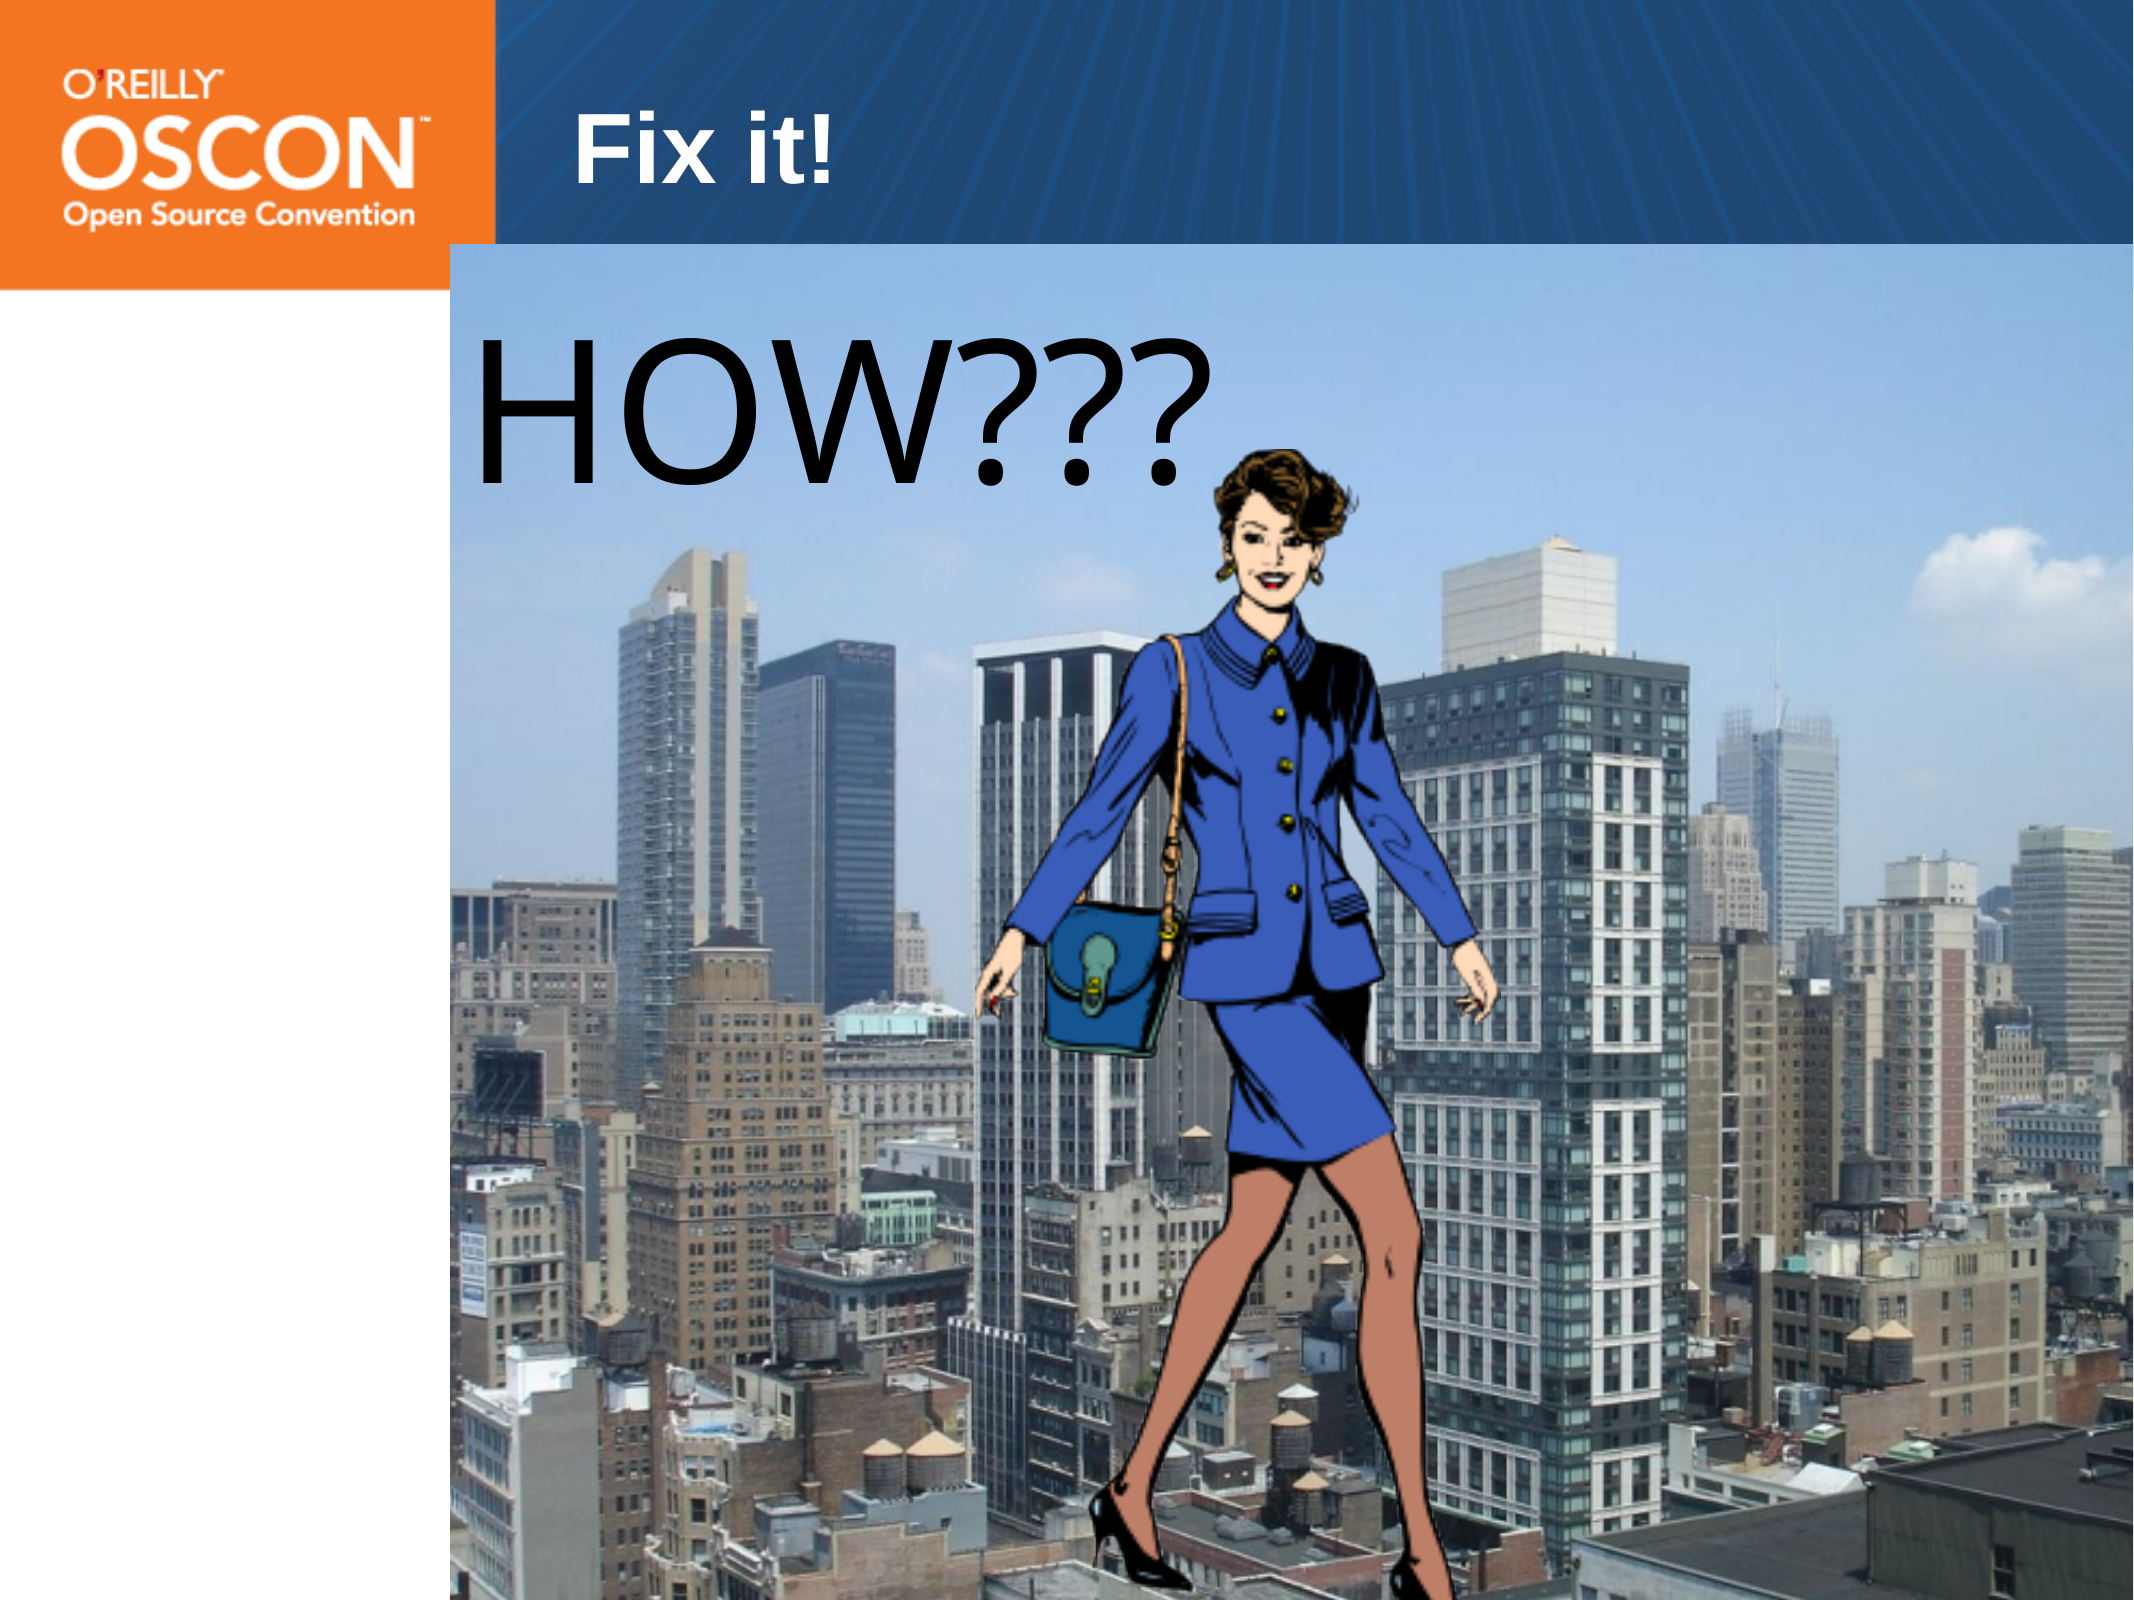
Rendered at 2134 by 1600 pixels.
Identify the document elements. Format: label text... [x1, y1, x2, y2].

title Fix it! [572, 41, 2086, 257]
picture [0, 0, 2134, 1600]
text_box HOW??? [450, 262, 1576, 556]
